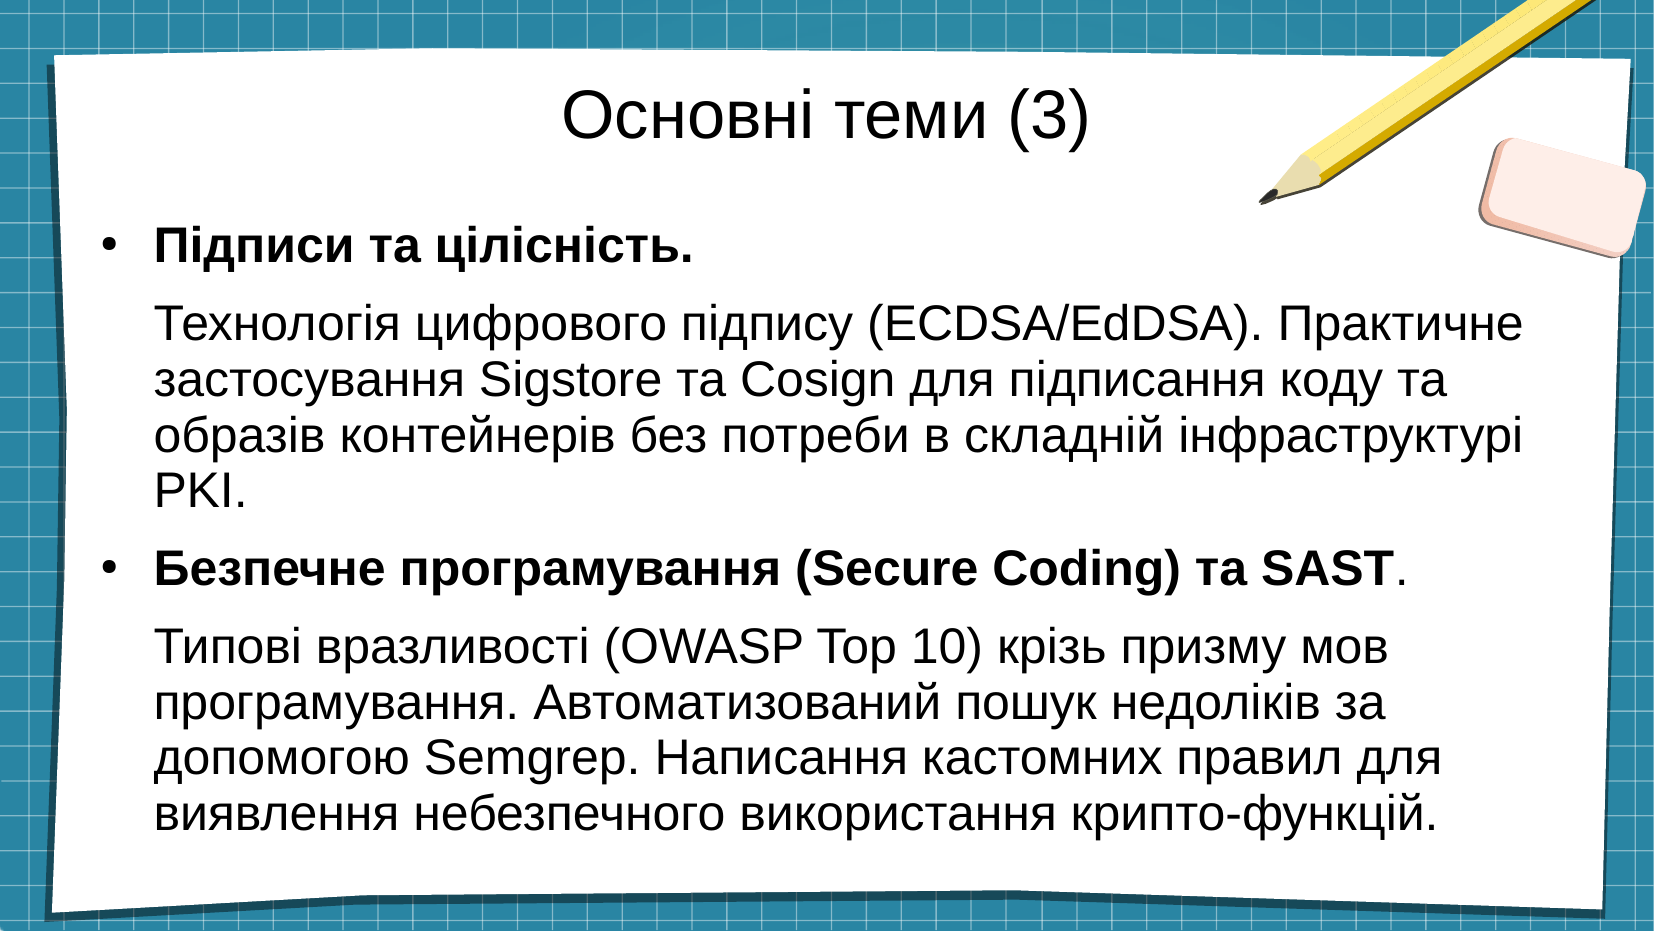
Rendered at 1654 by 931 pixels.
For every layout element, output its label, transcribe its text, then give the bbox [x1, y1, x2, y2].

list Підписи та цілісність. Технологія цифрового підпису (ECDSA/EdDSA). Практичне застосування Sigstore та Cosign для підписання коду та образів контейнерів без потреби в складній інфраструктурі PKI. Безпечне програмування (Secure Coding) та SAST. Типові вразливості (OWASP Top 10) крізь призму мов програмування. Автоматизований пошук недоліків за допомогою Semgrep. Написання кастомних правил для виявлення небезпечного використання крипто-функцій. [82, 217, 1571, 886]
title Основні теми (3) [82, 37, 1571, 193]
